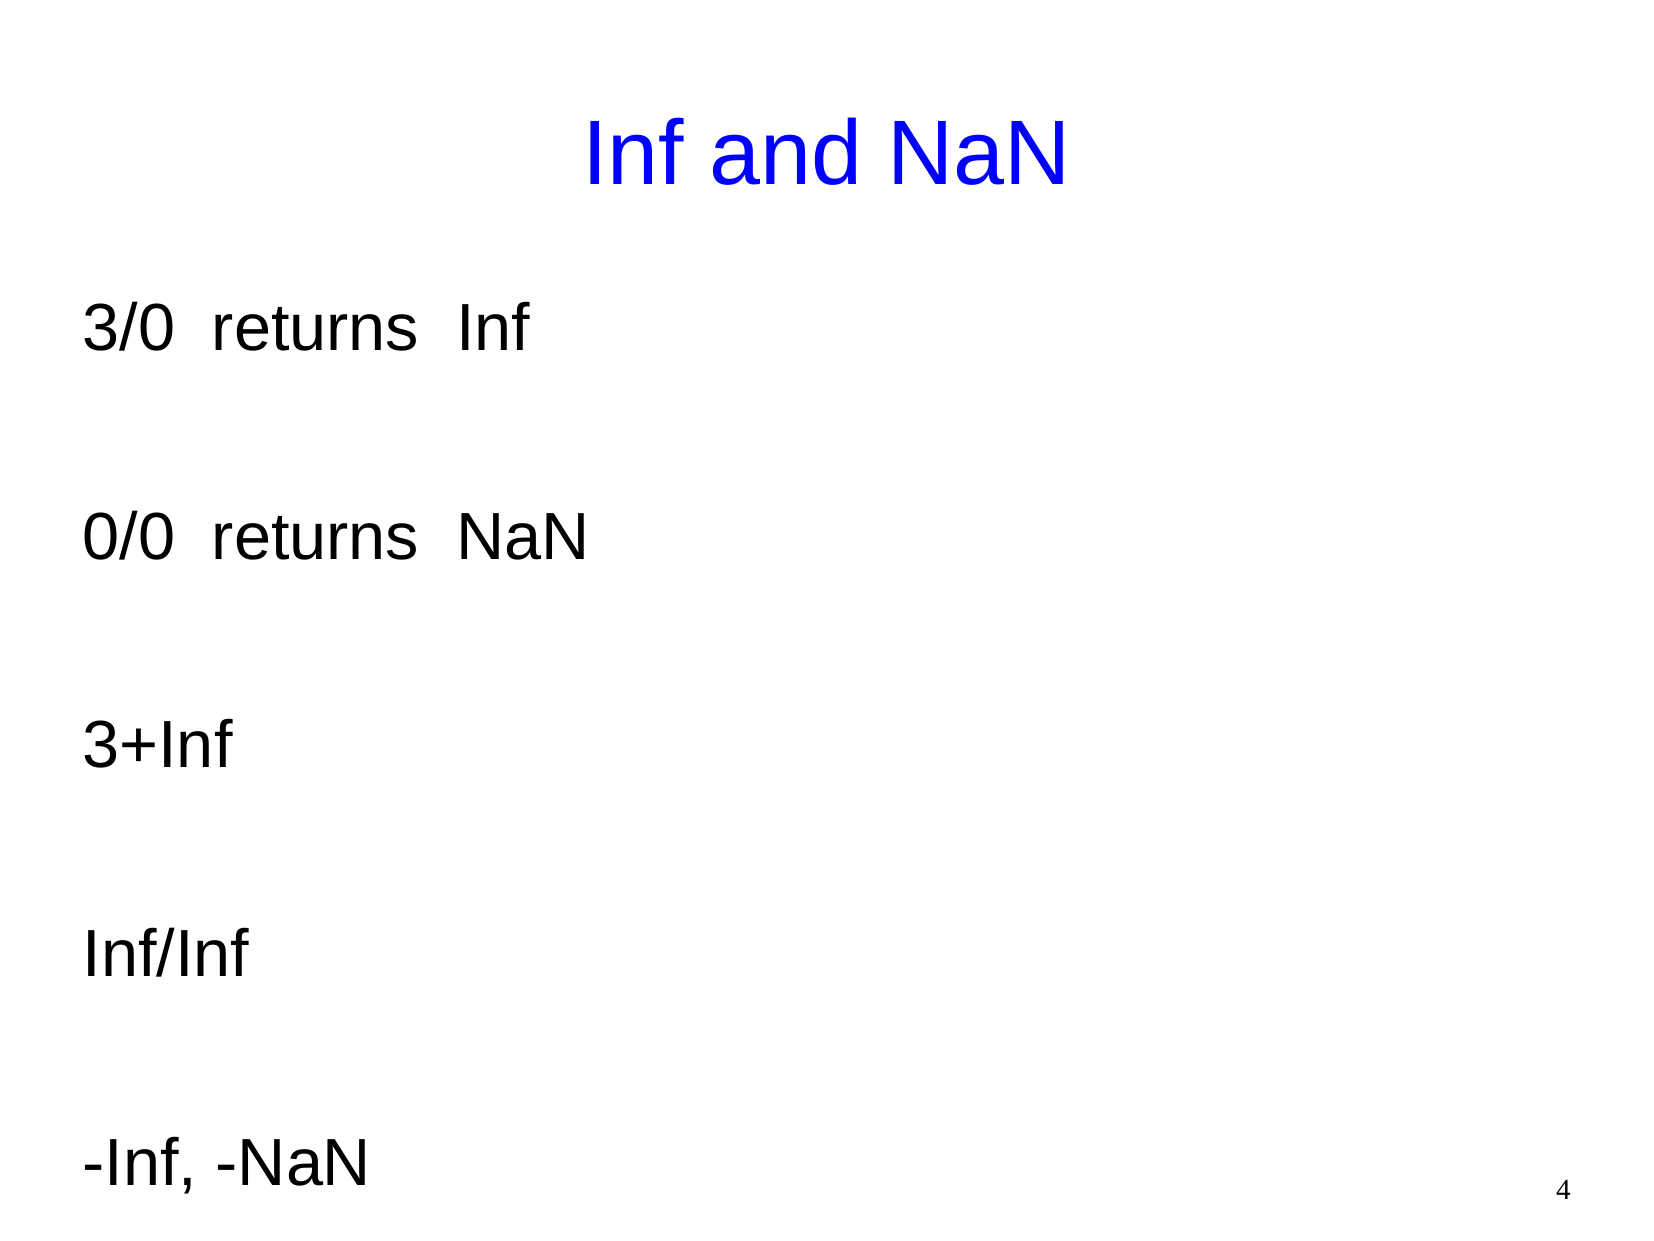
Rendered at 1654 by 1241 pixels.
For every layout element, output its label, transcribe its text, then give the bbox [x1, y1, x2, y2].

title Inf and NaN [82, 56, 1571, 250]
list 3/0 returns Inf 0/0 returns NaN 3+Inf Inf/Inf -Inf, -NaN [82, 290, 1571, 1200]
